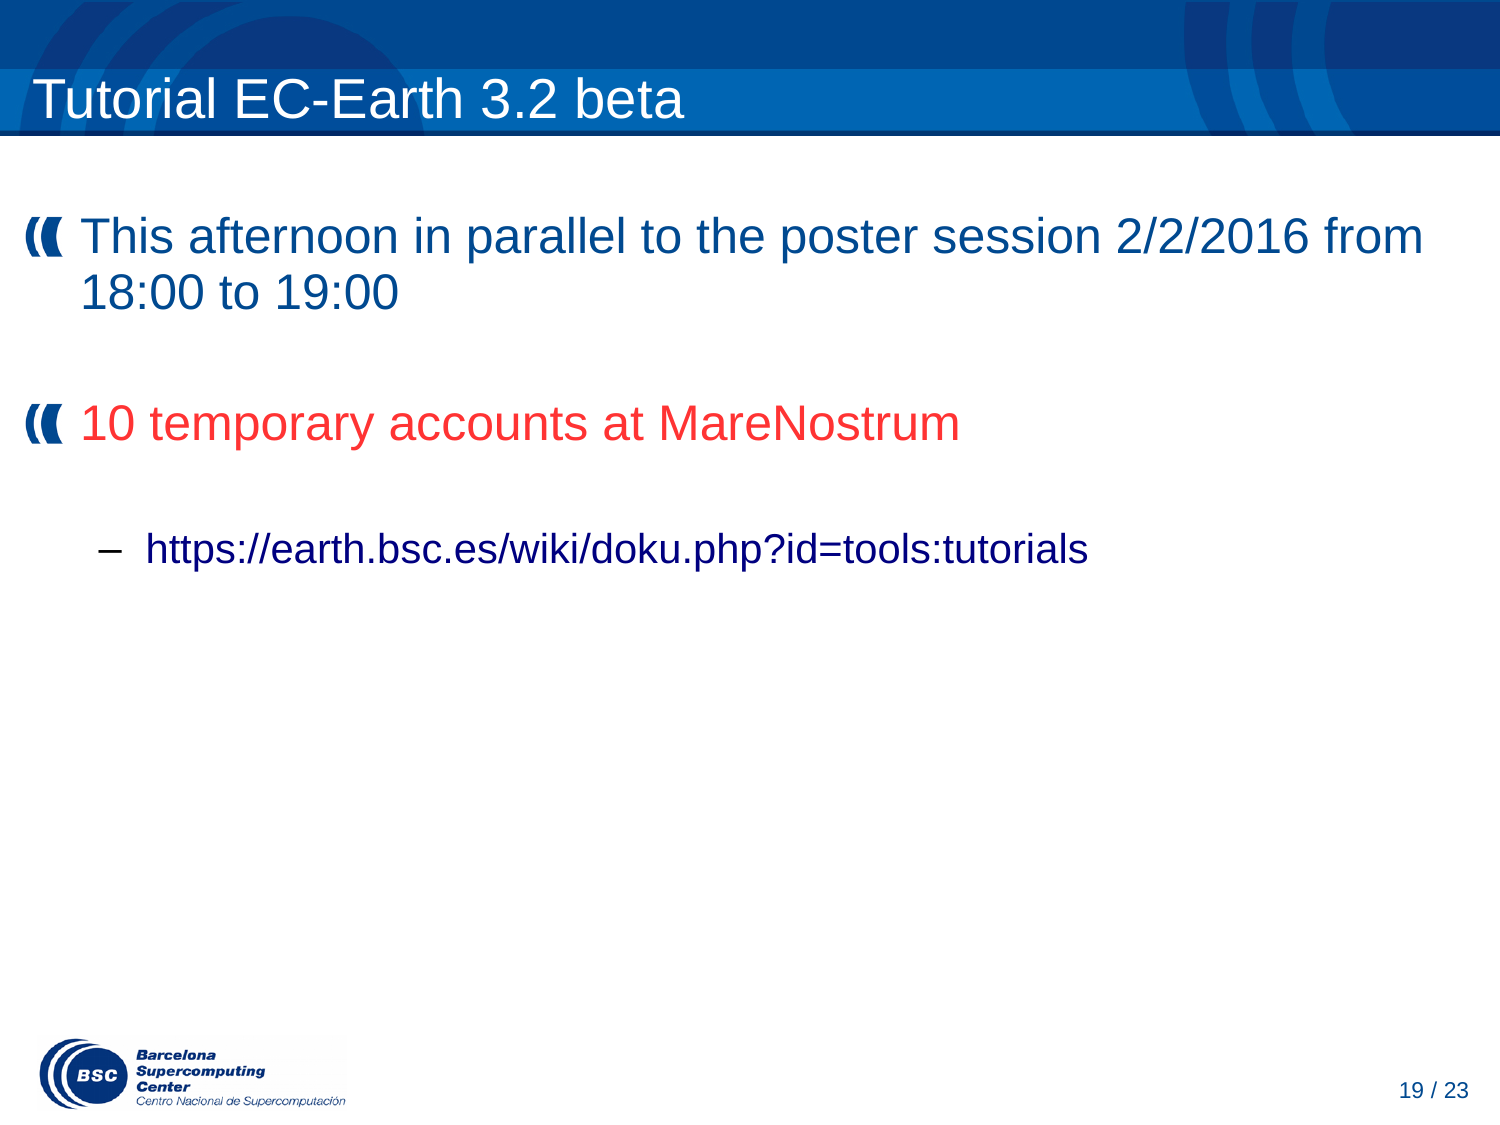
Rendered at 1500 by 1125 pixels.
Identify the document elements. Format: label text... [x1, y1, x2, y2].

picture [0, 0, 1500, 136]
text_box <number> / 23 [1364, 1042, 1484, 1111]
picture [37, 1035, 347, 1111]
text_box This afternoon in parallel to the poster session 2/2/2016 from 18:00 to 19:00 10 temporary accounts at MareNostrum https://earth.bsc.es/wiki/doku.php?id=tools:tutorials [8, 144, 1500, 639]
title Tutorial EC-Earth 3.2 beta [17, 7, 1483, 138]
